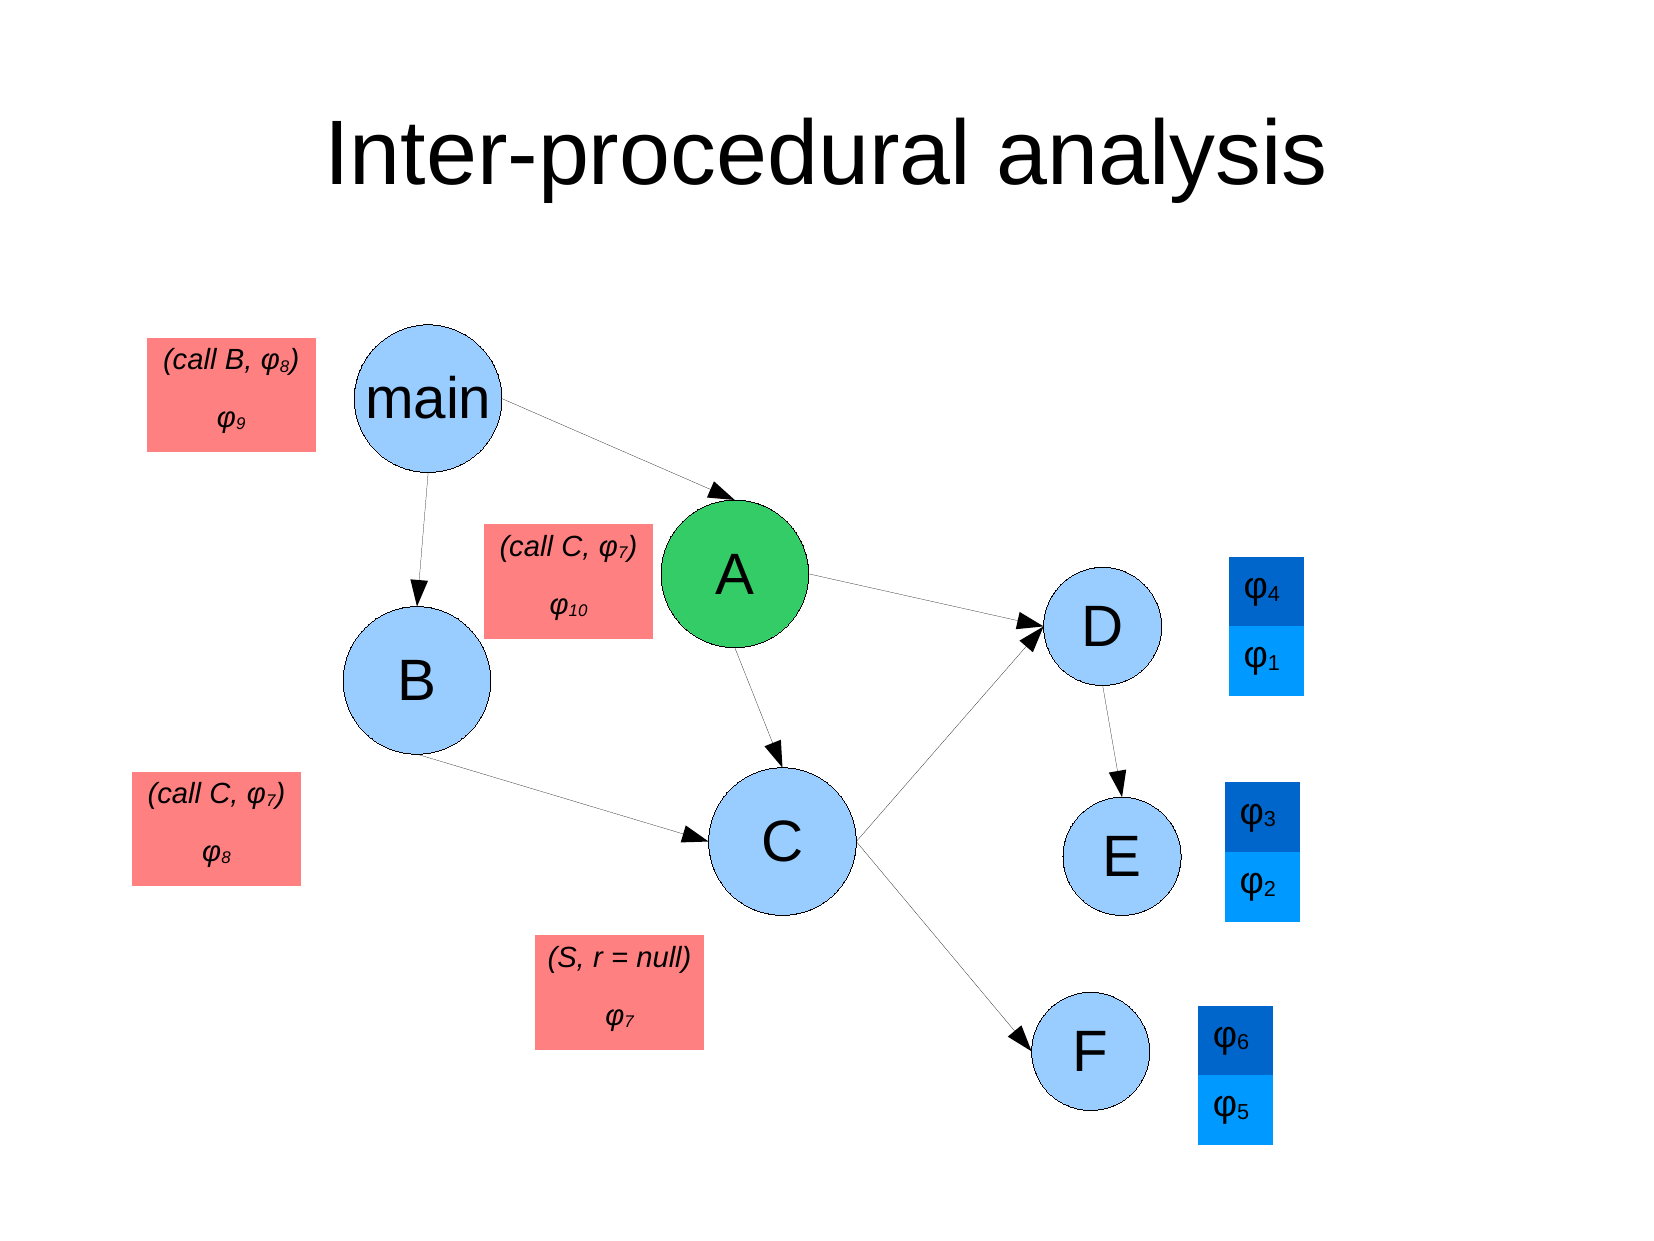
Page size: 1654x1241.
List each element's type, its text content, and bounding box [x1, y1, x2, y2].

table_cell φ10 [484, 582, 653, 639]
text_box B [343, 606, 491, 755]
text_box main [354, 324, 502, 473]
table_cell φ9 [147, 395, 316, 452]
table_header (call C, φ7) [132, 772, 301, 829]
table_header (S, r = null) [535, 935, 704, 993]
text_box D [1043, 567, 1162, 686]
text_box C [708, 767, 857, 916]
table_cell φ8 [132, 829, 301, 886]
table_header (call C, φ7) [484, 524, 653, 582]
table_cell φ2 [1225, 852, 1300, 922]
table_cell φ1 [1229, 626, 1304, 696]
text_box E [1062, 797, 1182, 916]
text_box F [1031, 992, 1150, 1111]
table_cell φ7 [535, 993, 704, 1050]
table_cell φ5 [1198, 1075, 1273, 1145]
table_header φ6 [1198, 1006, 1273, 1075]
text_box A [661, 500, 809, 648]
table_header φ4 [1229, 557, 1304, 626]
table_header (call B, φ8) [147, 338, 316, 395]
table_header φ3 [1225, 782, 1300, 852]
title Inter-procedural analysis [82, 49, 1571, 257]
